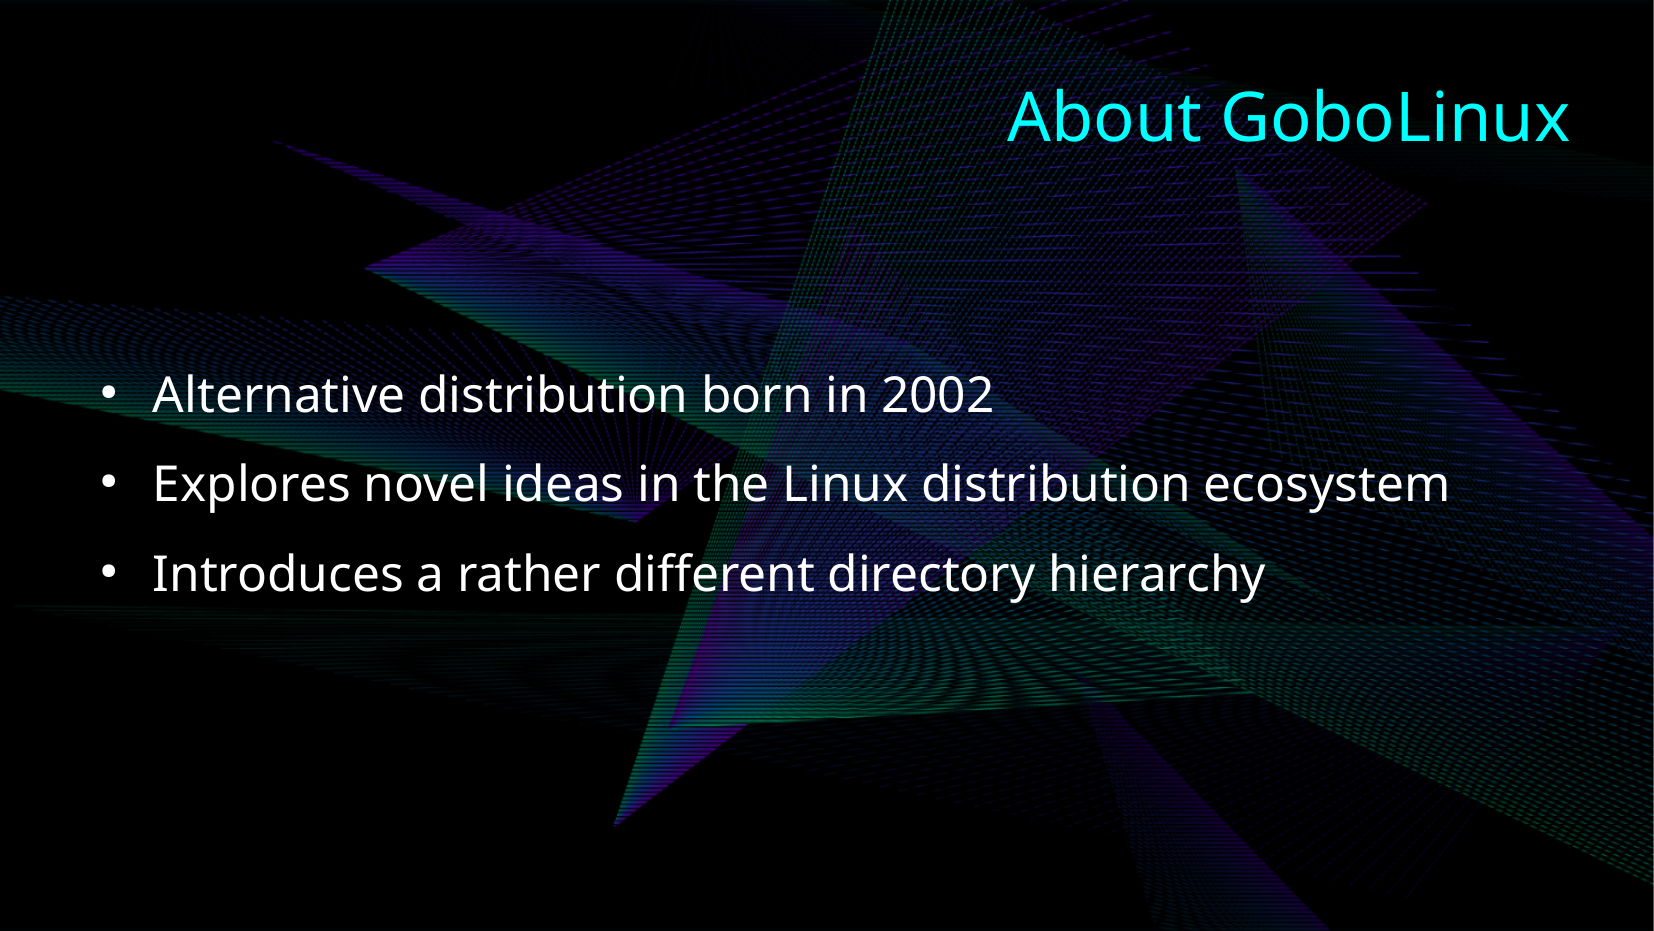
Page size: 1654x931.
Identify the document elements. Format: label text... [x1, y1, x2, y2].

picture [0, 0, 1654, 931]
title About GoboLinux [82, 37, 1571, 193]
list Alternative distribution born in 2002 Explores novel ideas in the Linux distribution ecosystem Introduces a rather different directory hierarchy [82, 359, 1571, 607]
